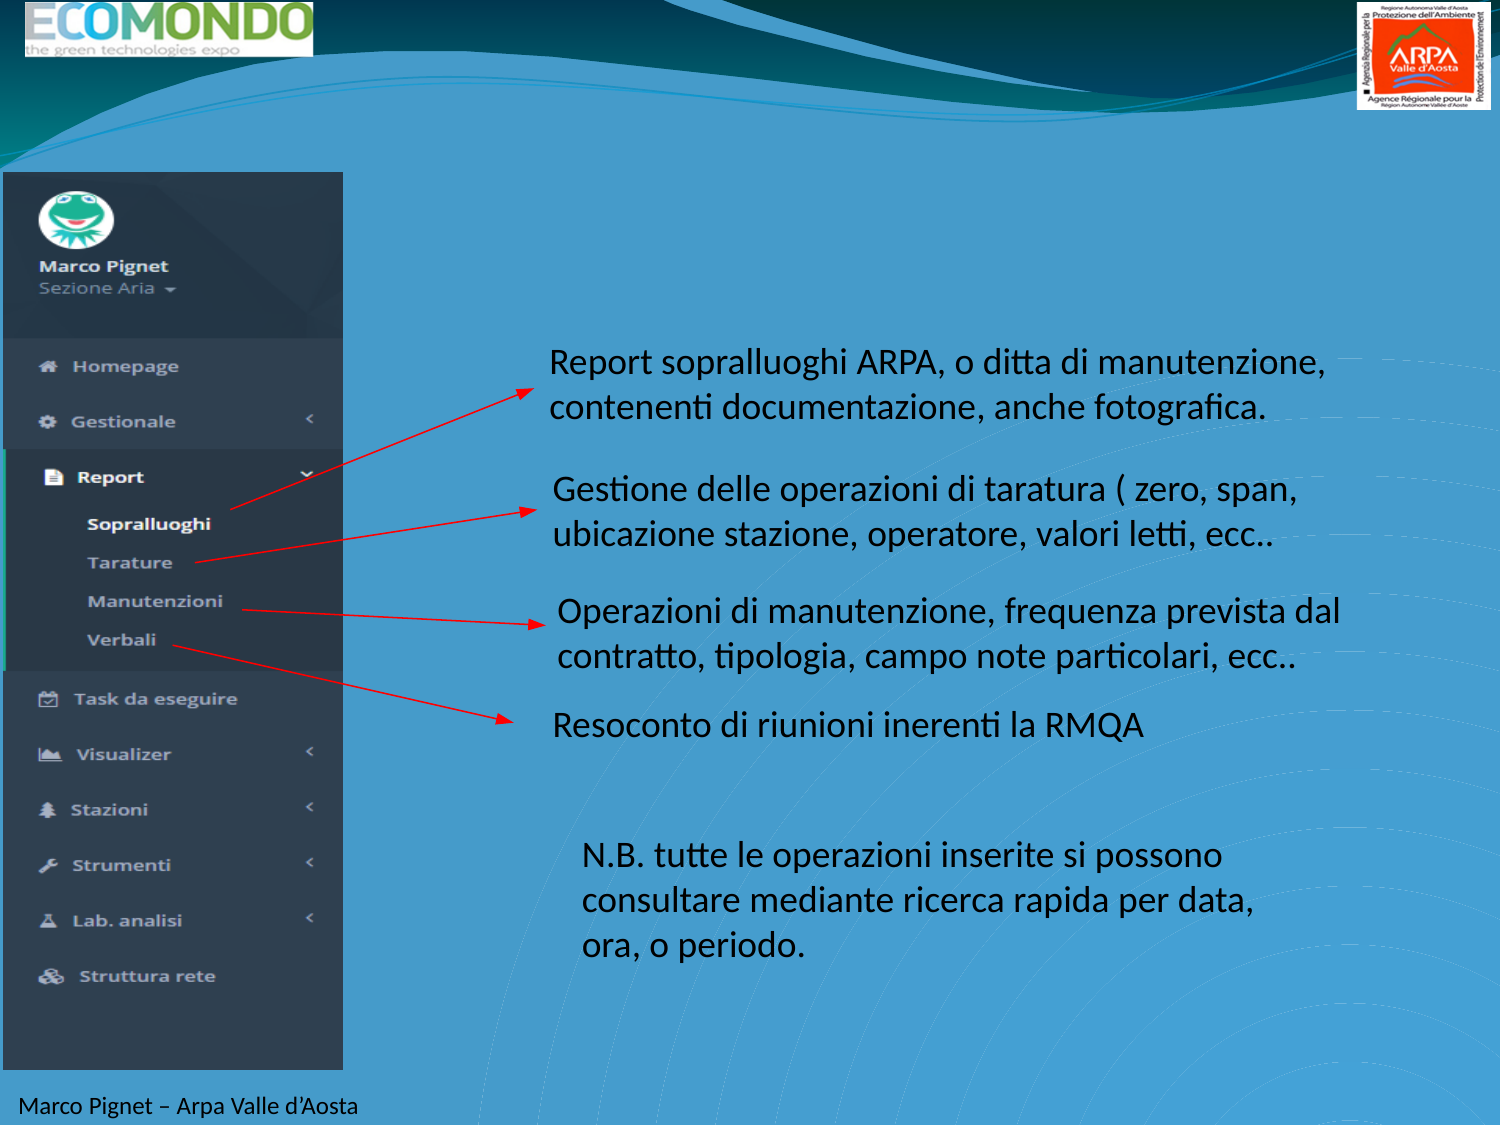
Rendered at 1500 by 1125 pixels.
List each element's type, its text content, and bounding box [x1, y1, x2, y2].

picture [3, 172, 343, 1070]
text_box Gestione delle operazioni di taratura ( zero, span, ubicazione stazione, operatore, valori letti, ecc.. [537, 456, 1353, 563]
text_box N.B. tutte le operazioni inserite si possono consultare mediante ricerca rapida per data, ora, o periodo. [566, 822, 1312, 974]
picture [65, 138, 80, 143]
text_box Operazioni di manutenzione, frequenza prevista dal contratto, tipologia, campo note particolari, ecc.. [542, 578, 1382, 685]
text_box Report sopralluoghi ARPA, o ditta di manutenzione, contenenti documentazione, anche fotografica. [534, 329, 1433, 436]
picture [113, 125, 133, 131]
text_box Resoconto di riunioni inerenti la RMQA [537, 692, 1353, 754]
text_box Marco Pignet – Arpa Valle d’Aosta [3, 1082, 668, 1125]
picture [25, 3, 1491, 112]
